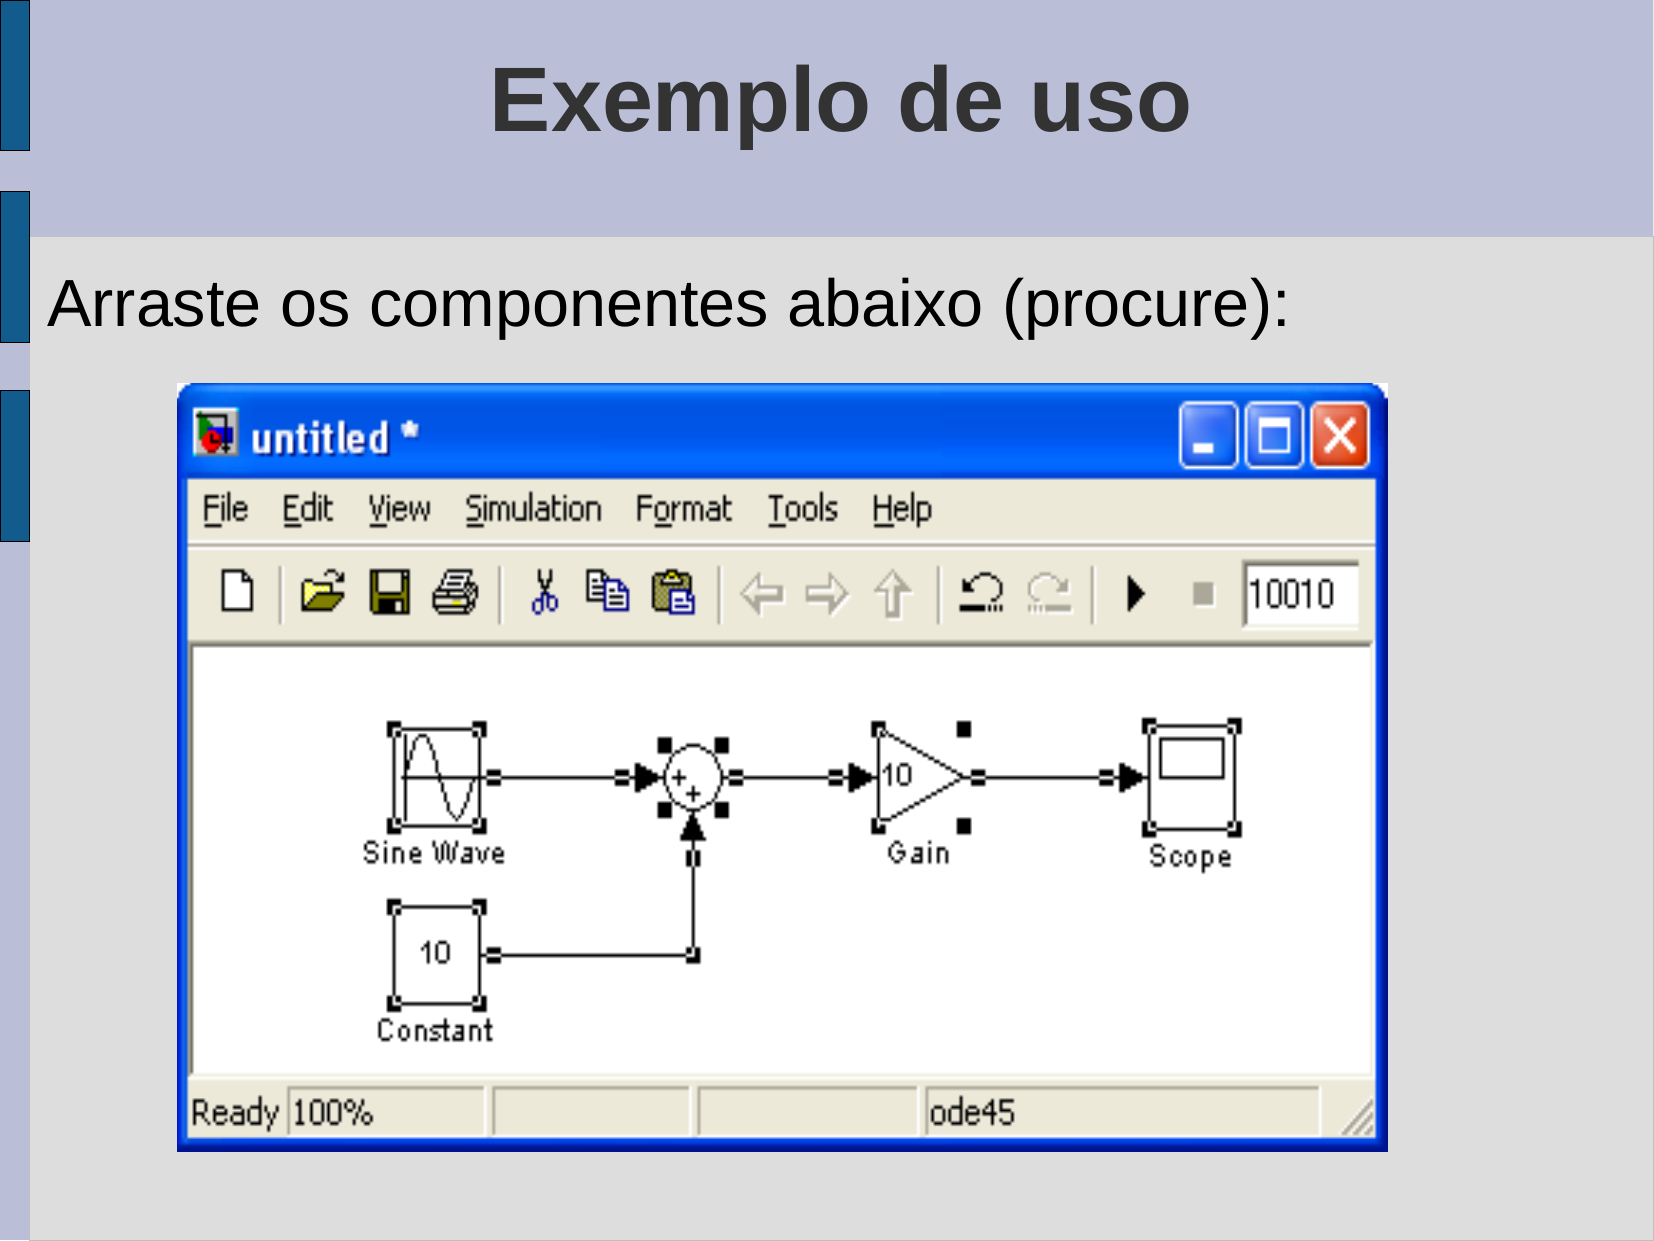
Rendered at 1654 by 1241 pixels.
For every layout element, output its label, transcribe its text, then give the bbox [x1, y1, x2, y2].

title Exemplo de uso [29, 0, 1654, 200]
picture [177, 383, 1388, 1152]
list Arraste os componentes abaixo (procure): [29, 265, 1654, 384]
